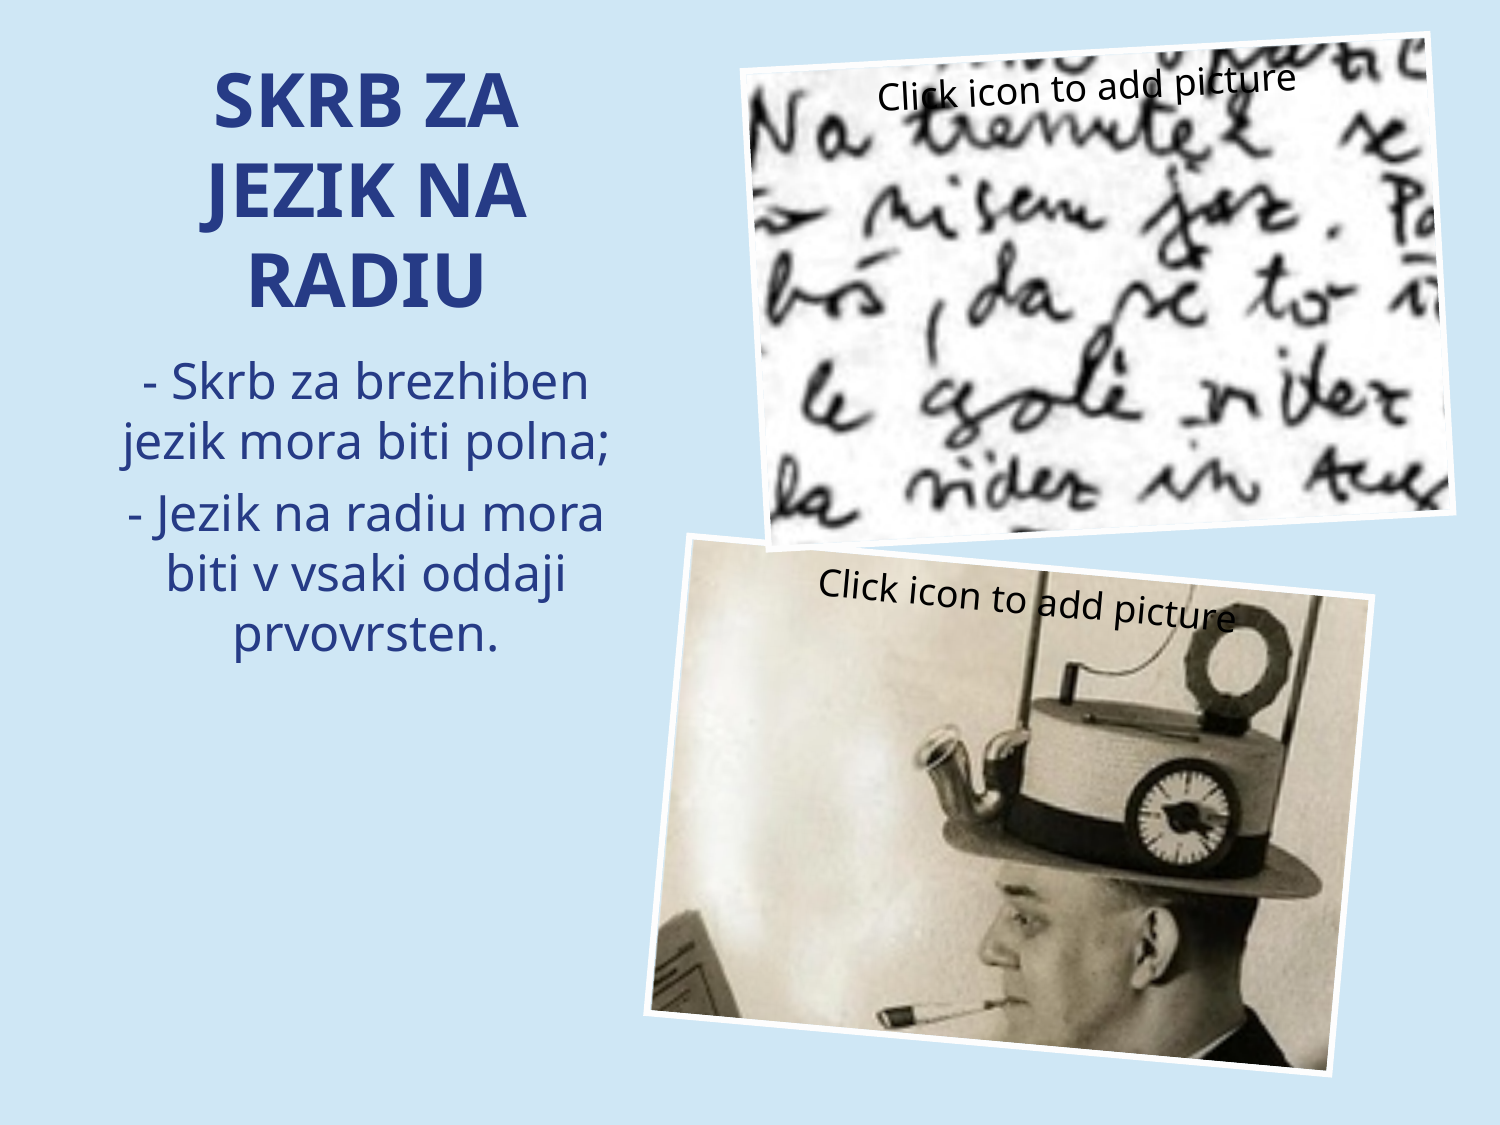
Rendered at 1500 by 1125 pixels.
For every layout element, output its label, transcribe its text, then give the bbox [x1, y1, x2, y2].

picture [649, 539, 1369, 1071]
picture [746, 37, 1450, 547]
title SKRB ZA JEZIK NA RADIU [99, 62, 634, 331]
list - Skrb za brezhiben jezik mora biti polna; - Jezik na radiu mora biti v vsaki oddaji prvovrsten. [99, 341, 634, 988]
